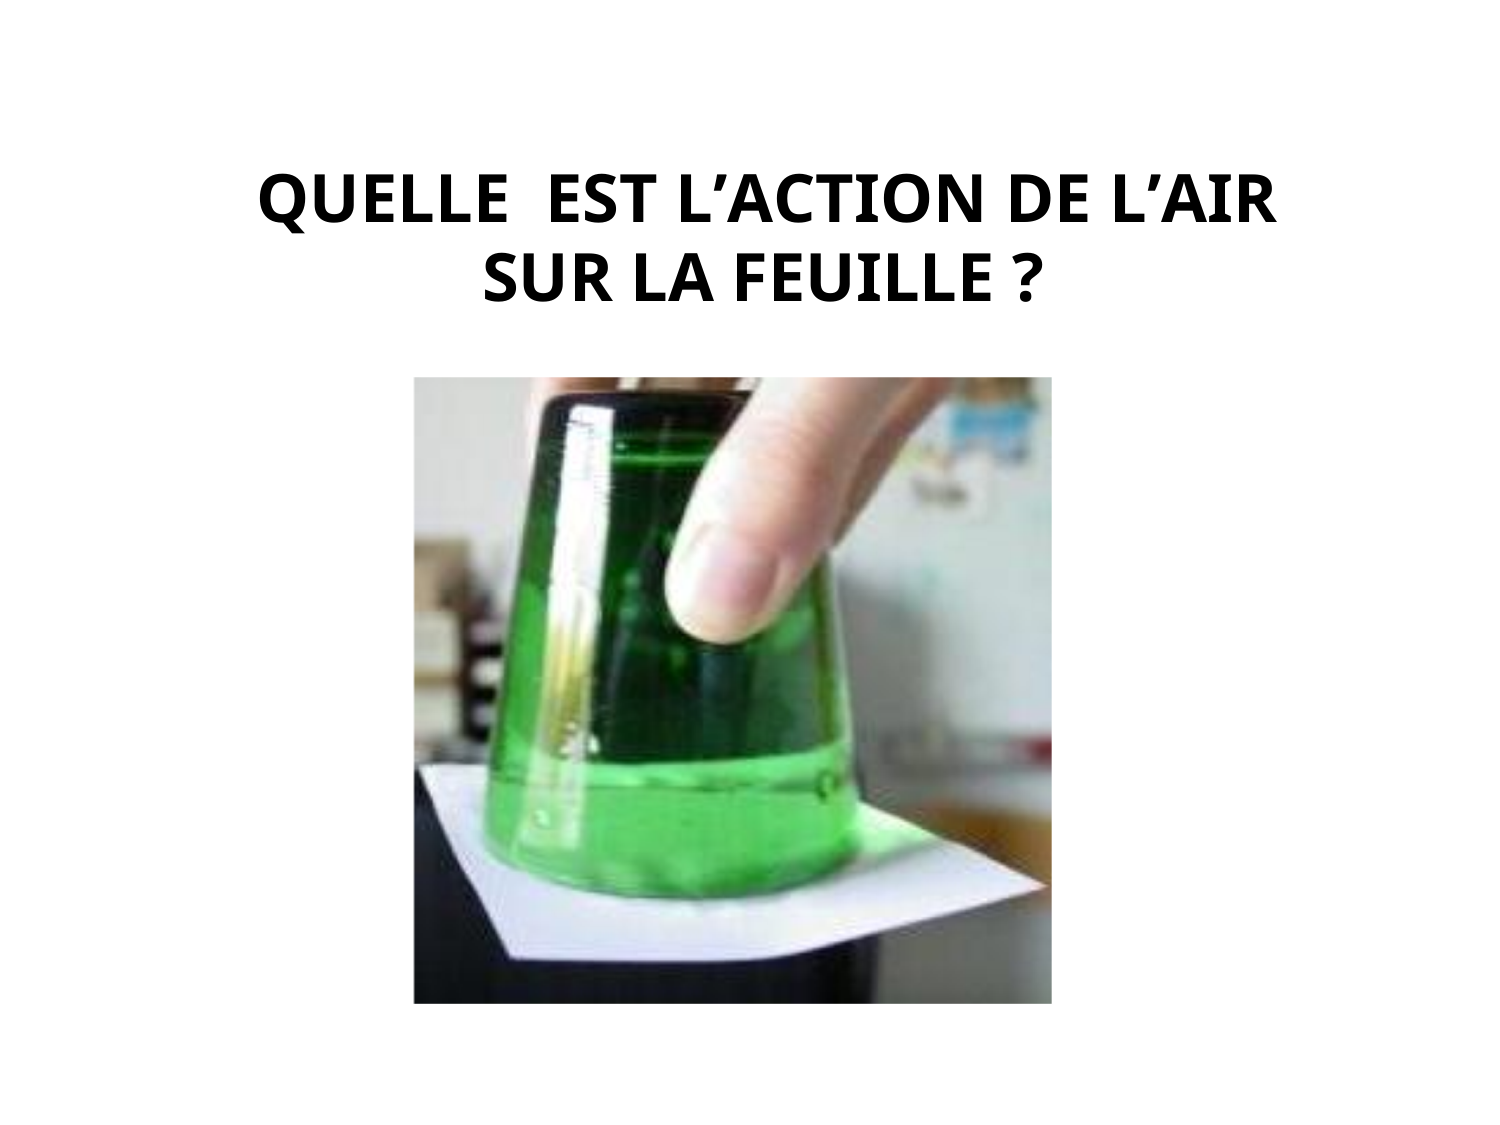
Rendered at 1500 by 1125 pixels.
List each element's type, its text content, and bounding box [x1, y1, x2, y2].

picture [413, 376, 1052, 1004]
list QUELLE EST L’ACTION DE L’AIR SUR LA FEUILLE ? [206, 147, 1329, 323]
